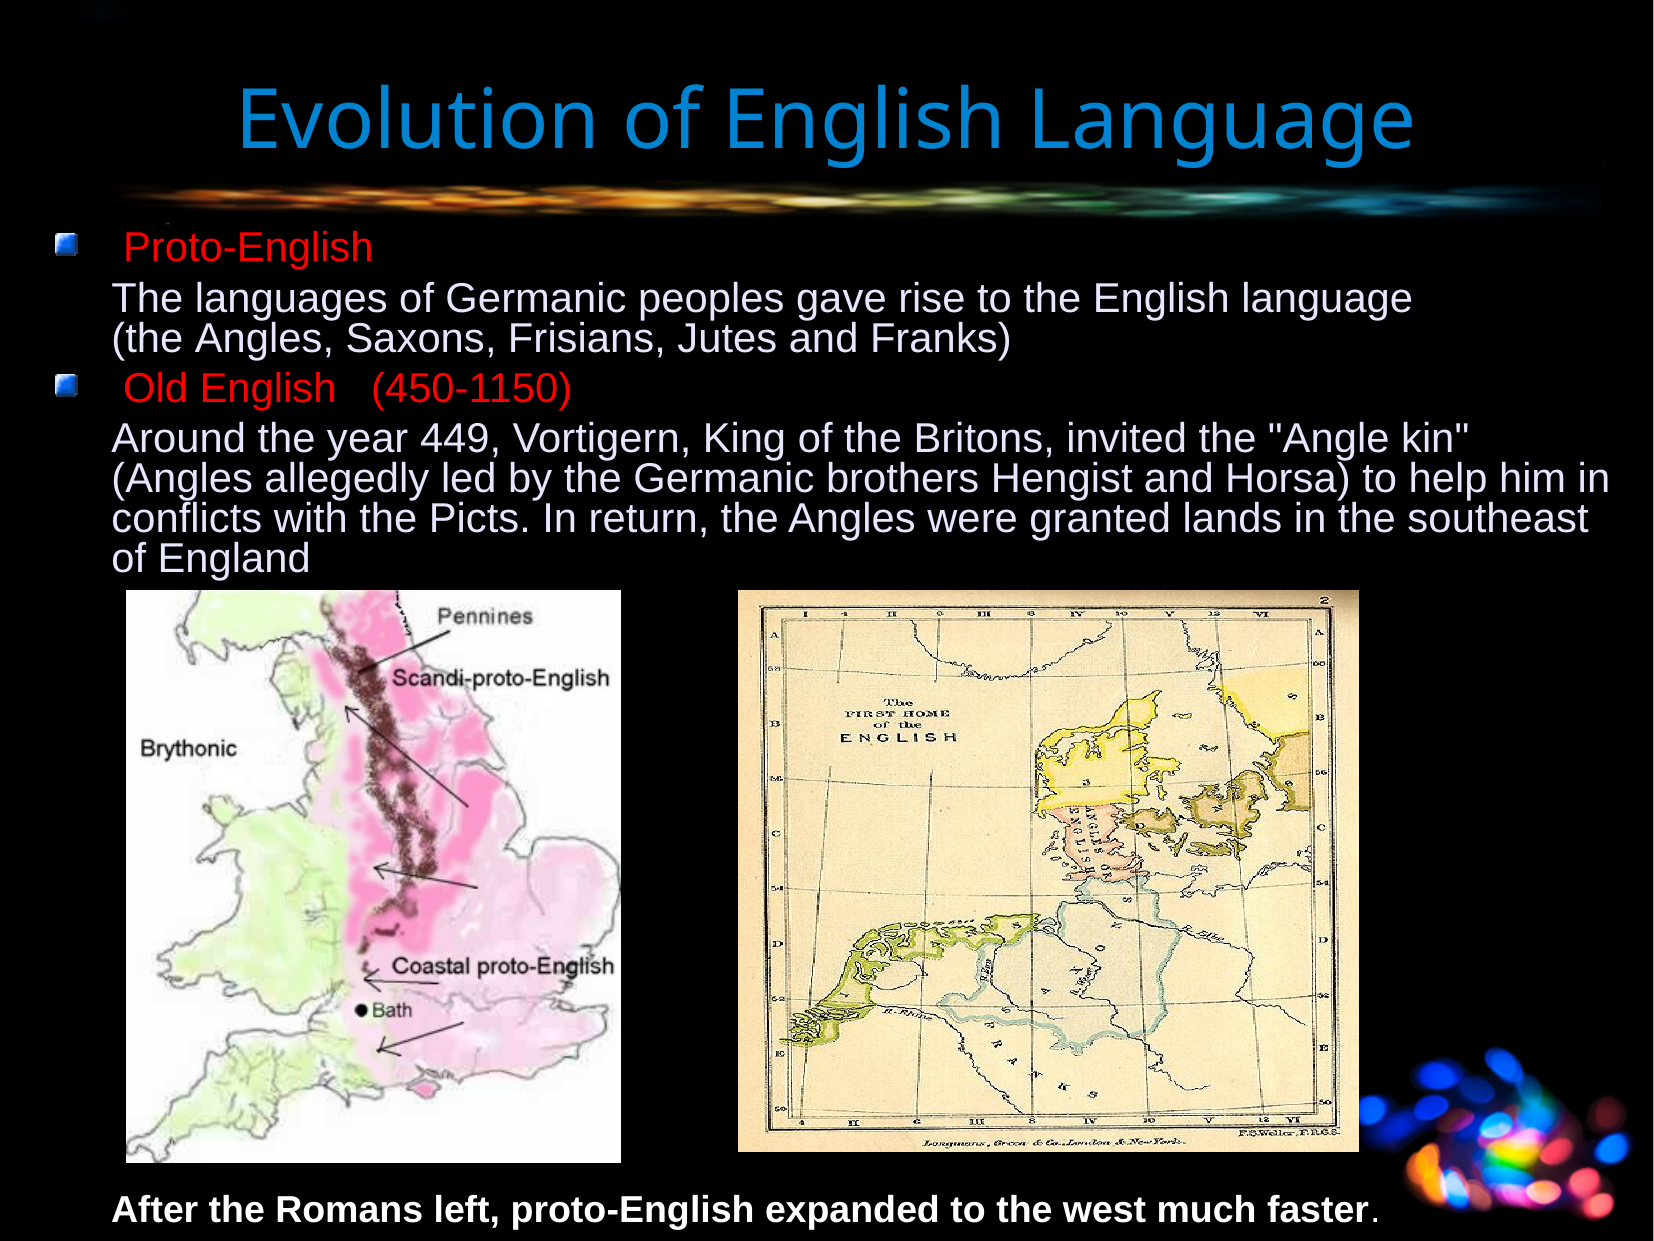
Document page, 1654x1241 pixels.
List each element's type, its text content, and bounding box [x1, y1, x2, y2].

text_box After the Romans left, proto-English expanded to the west much faster. [96, 1181, 1477, 1240]
picture [126, 590, 621, 1163]
title Evolution of English Language [82, 19, 1571, 212]
list Proto-English The languages of Germanic peoples gave rise to the English language (the Angles, Saxons, Frisians, Jutes and Franks) Old English (450-1150) Around the year 449, Vortigern, King of the Britons, invited the "Angle kin" (Angles allegedly led by the Germanic brothers Hengist and Horsa) to help him in conflicts with the Picts. In return, the Angles were granted lands in the southeast of England [40, 222, 1636, 1241]
picture [0, 0, 1654, 1241]
picture [738, 590, 1359, 1152]
